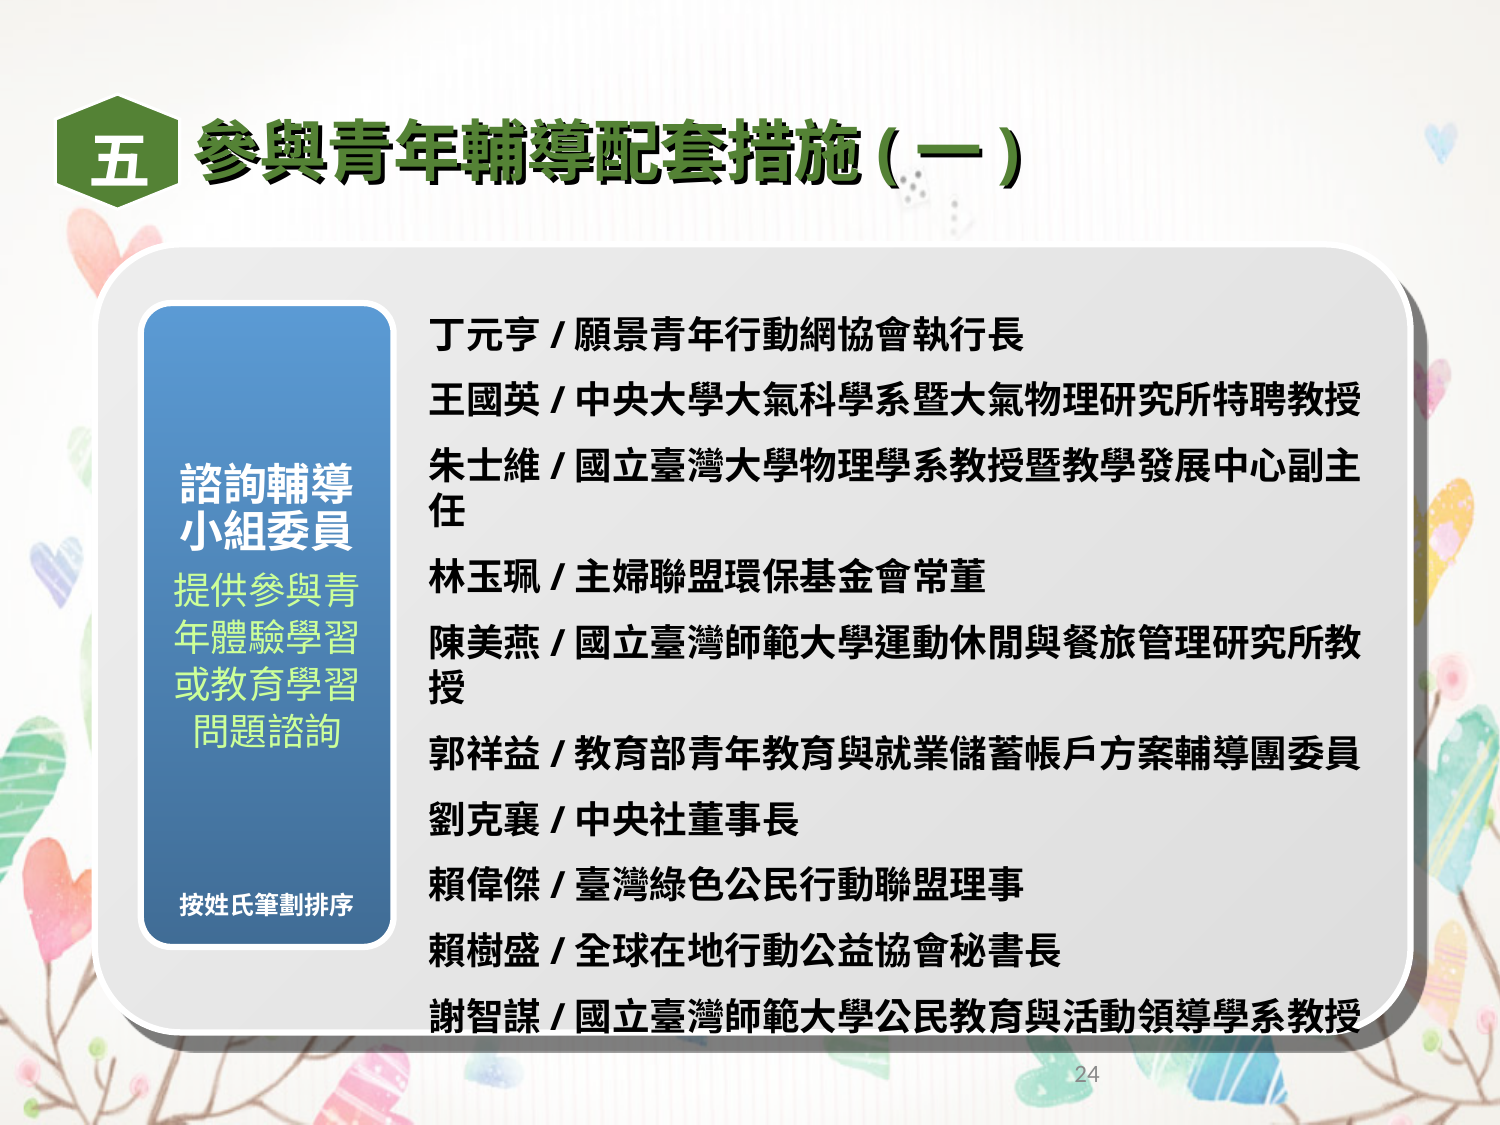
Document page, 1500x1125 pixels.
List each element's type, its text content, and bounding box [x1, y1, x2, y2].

text_box [496, 1042, 1004, 1103]
text_box 參與青年輔導配套措施(一) [184, 101, 1030, 206]
text_box 按姓氏筆劃排序 [151, 882, 384, 928]
text_box 丁元亨/願景青年行動網協會執行長 王國英/中央大學大氣科學系暨大氣物理研究所特聘教授 朱士維/國立臺灣大學物理學系教授暨教學發展中心副主任 林玉珮/主婦聯盟環保基金會常董 陳美燕/國立臺灣師範大學運動休閒與餐旅管理研究所教授 郭祥益/教育部青年教育與就業儲蓄帳戶方案輔導團委員 劉克襄/中央社董事長 賴偉傑/臺灣綠色公民行動聯盟理事 賴樹盛/全球在地行動公益協會秘書長 謝智謀/國立臺灣師範大學公民教育與活動領導學系教授 [413, 303, 1411, 1053]
text_box 24 [1059, 1042, 1397, 1103]
text_box [94, 244, 1407, 1033]
text_box 五 [55, 94, 180, 210]
text_box 諮詢輔導 小組委員 提供參與青年體驗學習或教育學習問題諮詢 [152, 449, 382, 882]
